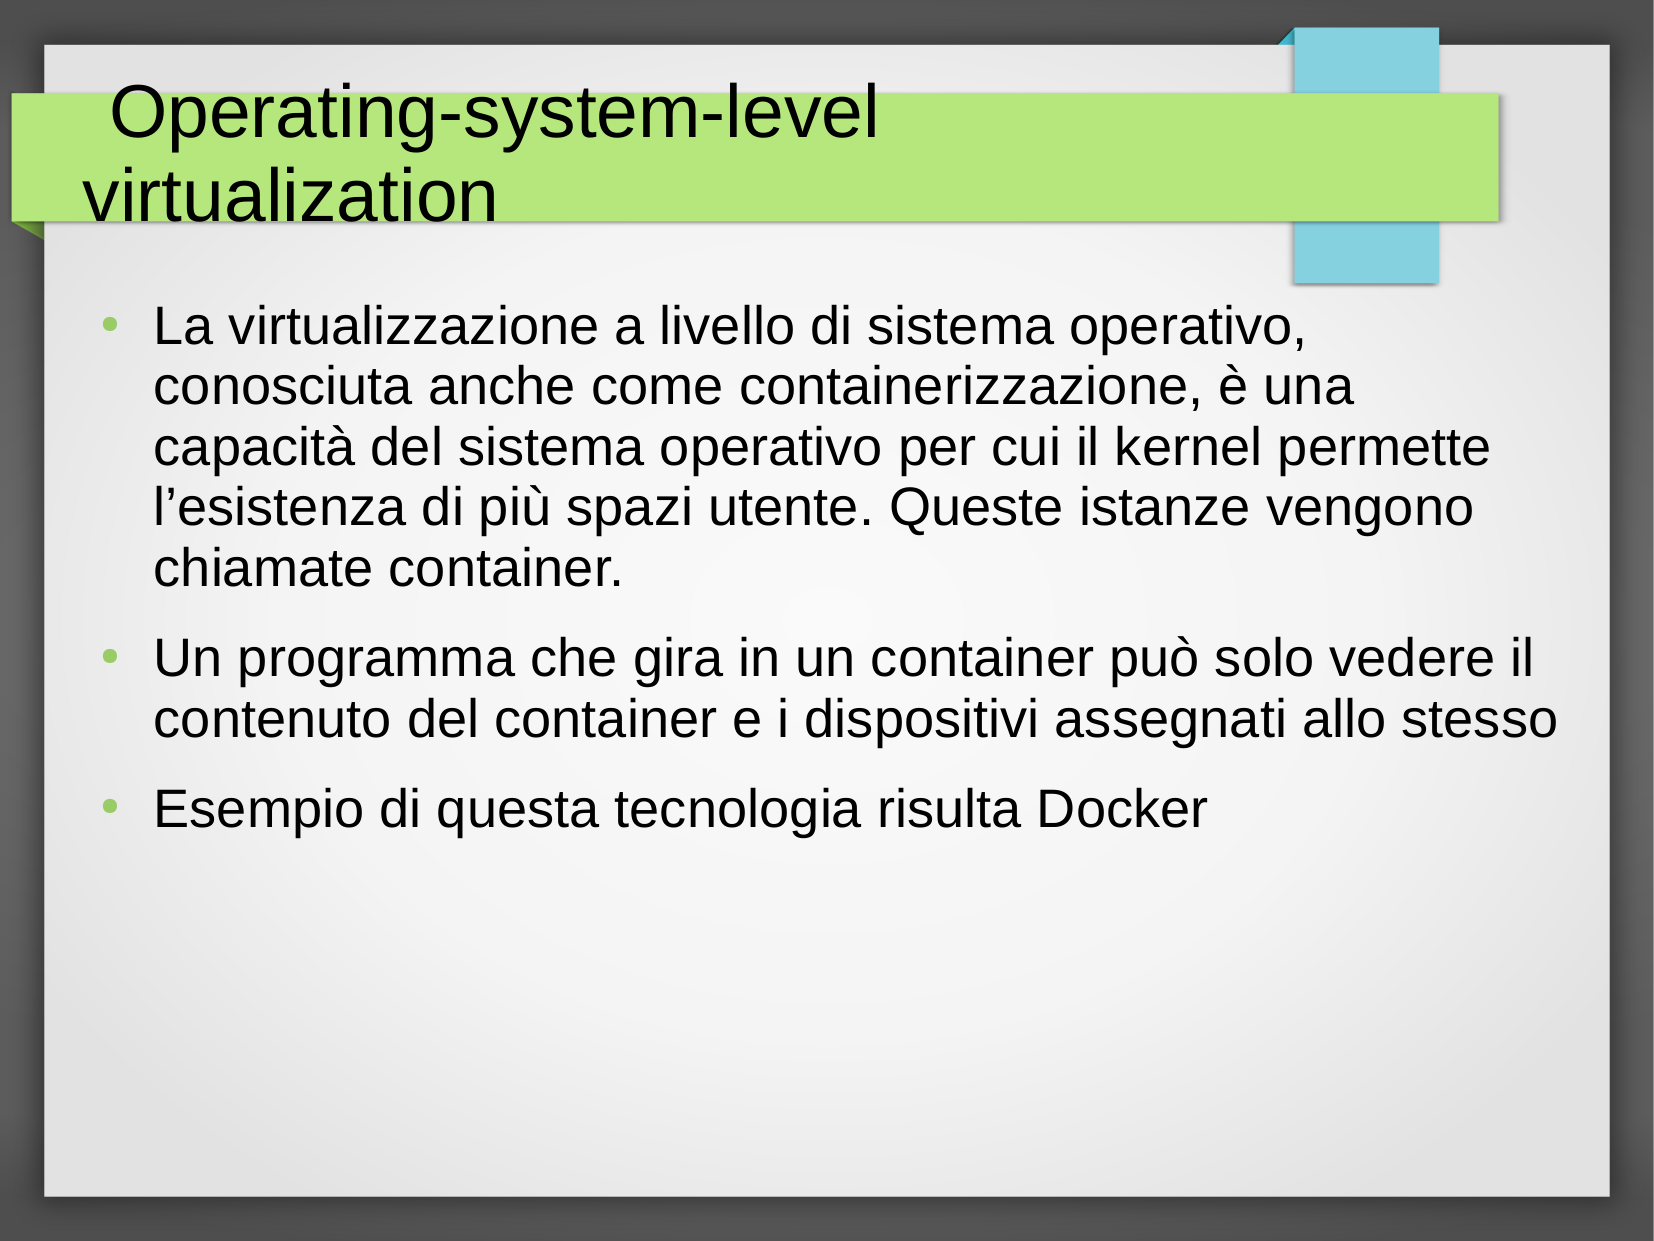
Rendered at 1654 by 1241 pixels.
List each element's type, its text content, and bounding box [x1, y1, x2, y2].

list La virtualizzazione a livello di sistema operativo, conosciuta anche come containerizzazione, è una capacità del sistema operativo per cui il kernel permette l’esistenza di più spazi utente. Queste istanze vengono chiamate container. Un programma che gira in un container può solo vedere il contenuto del container e i dispositivi assegnati allo stesso Esempio di questa tecnologia risulta Docker [82, 295, 1571, 1146]
picture [0, 0, 1654, 1241]
title Operating-system-level virtualization [82, 69, 1264, 238]
